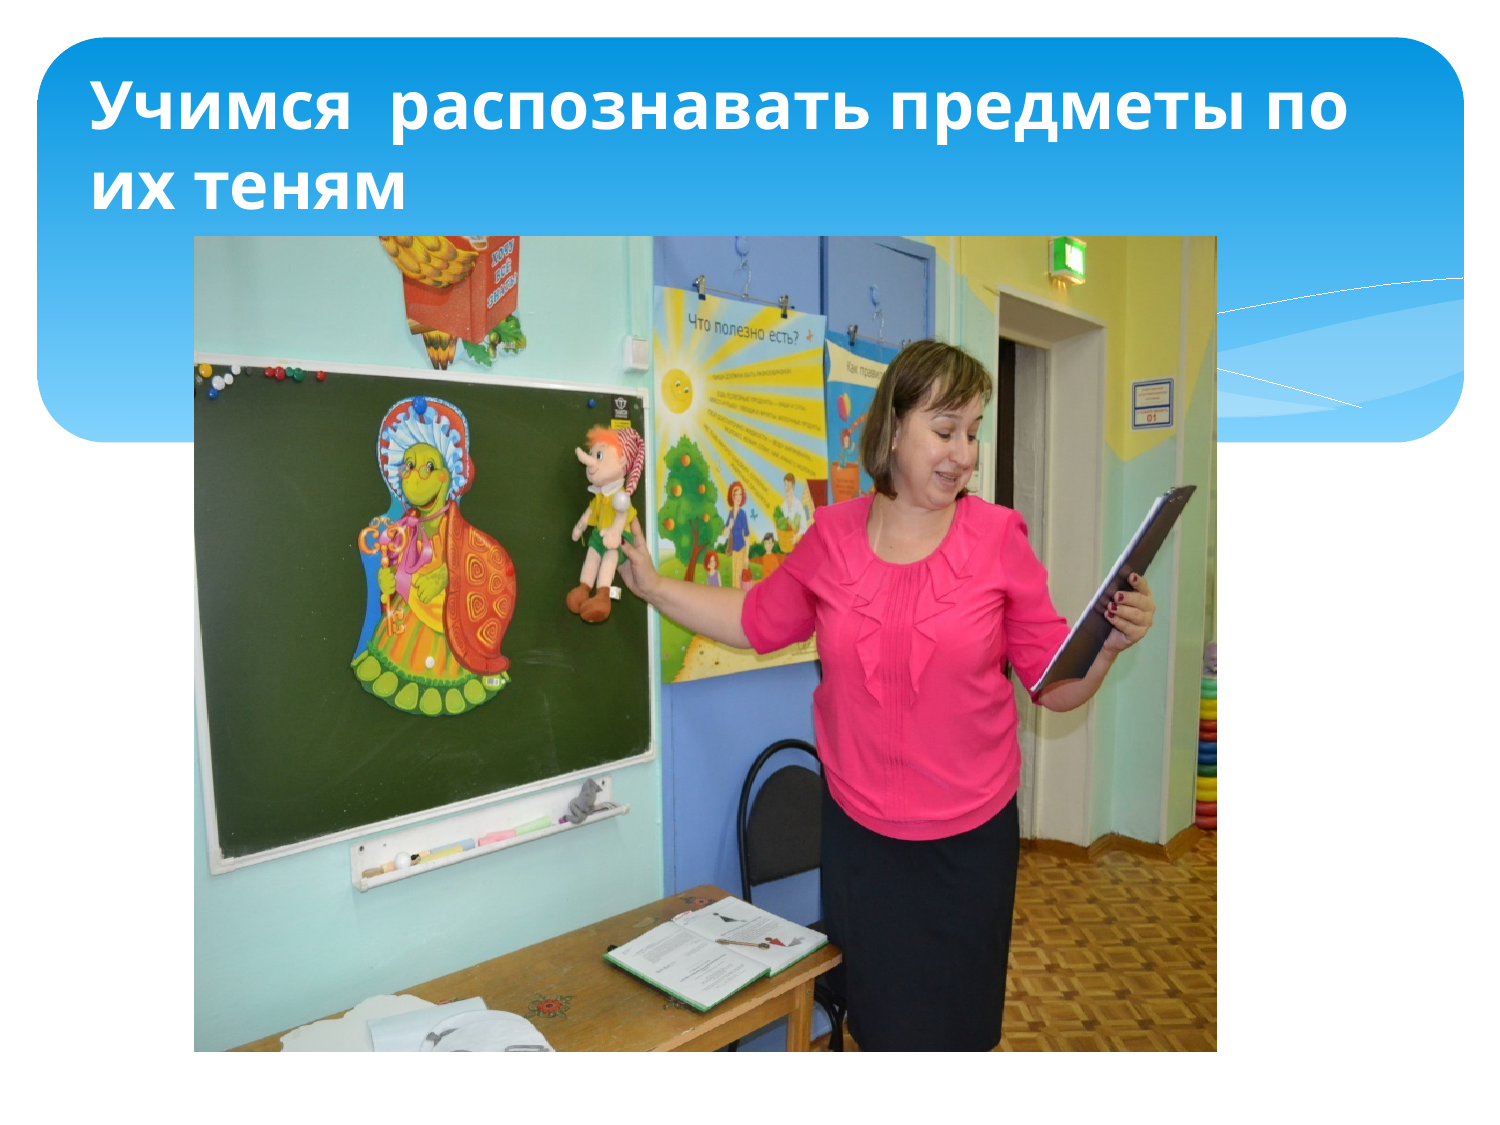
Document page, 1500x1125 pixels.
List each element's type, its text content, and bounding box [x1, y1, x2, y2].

picture [194, 236, 1217, 1052]
title Учимся распознавать предметы по их теням [75, 55, 1425, 261]
